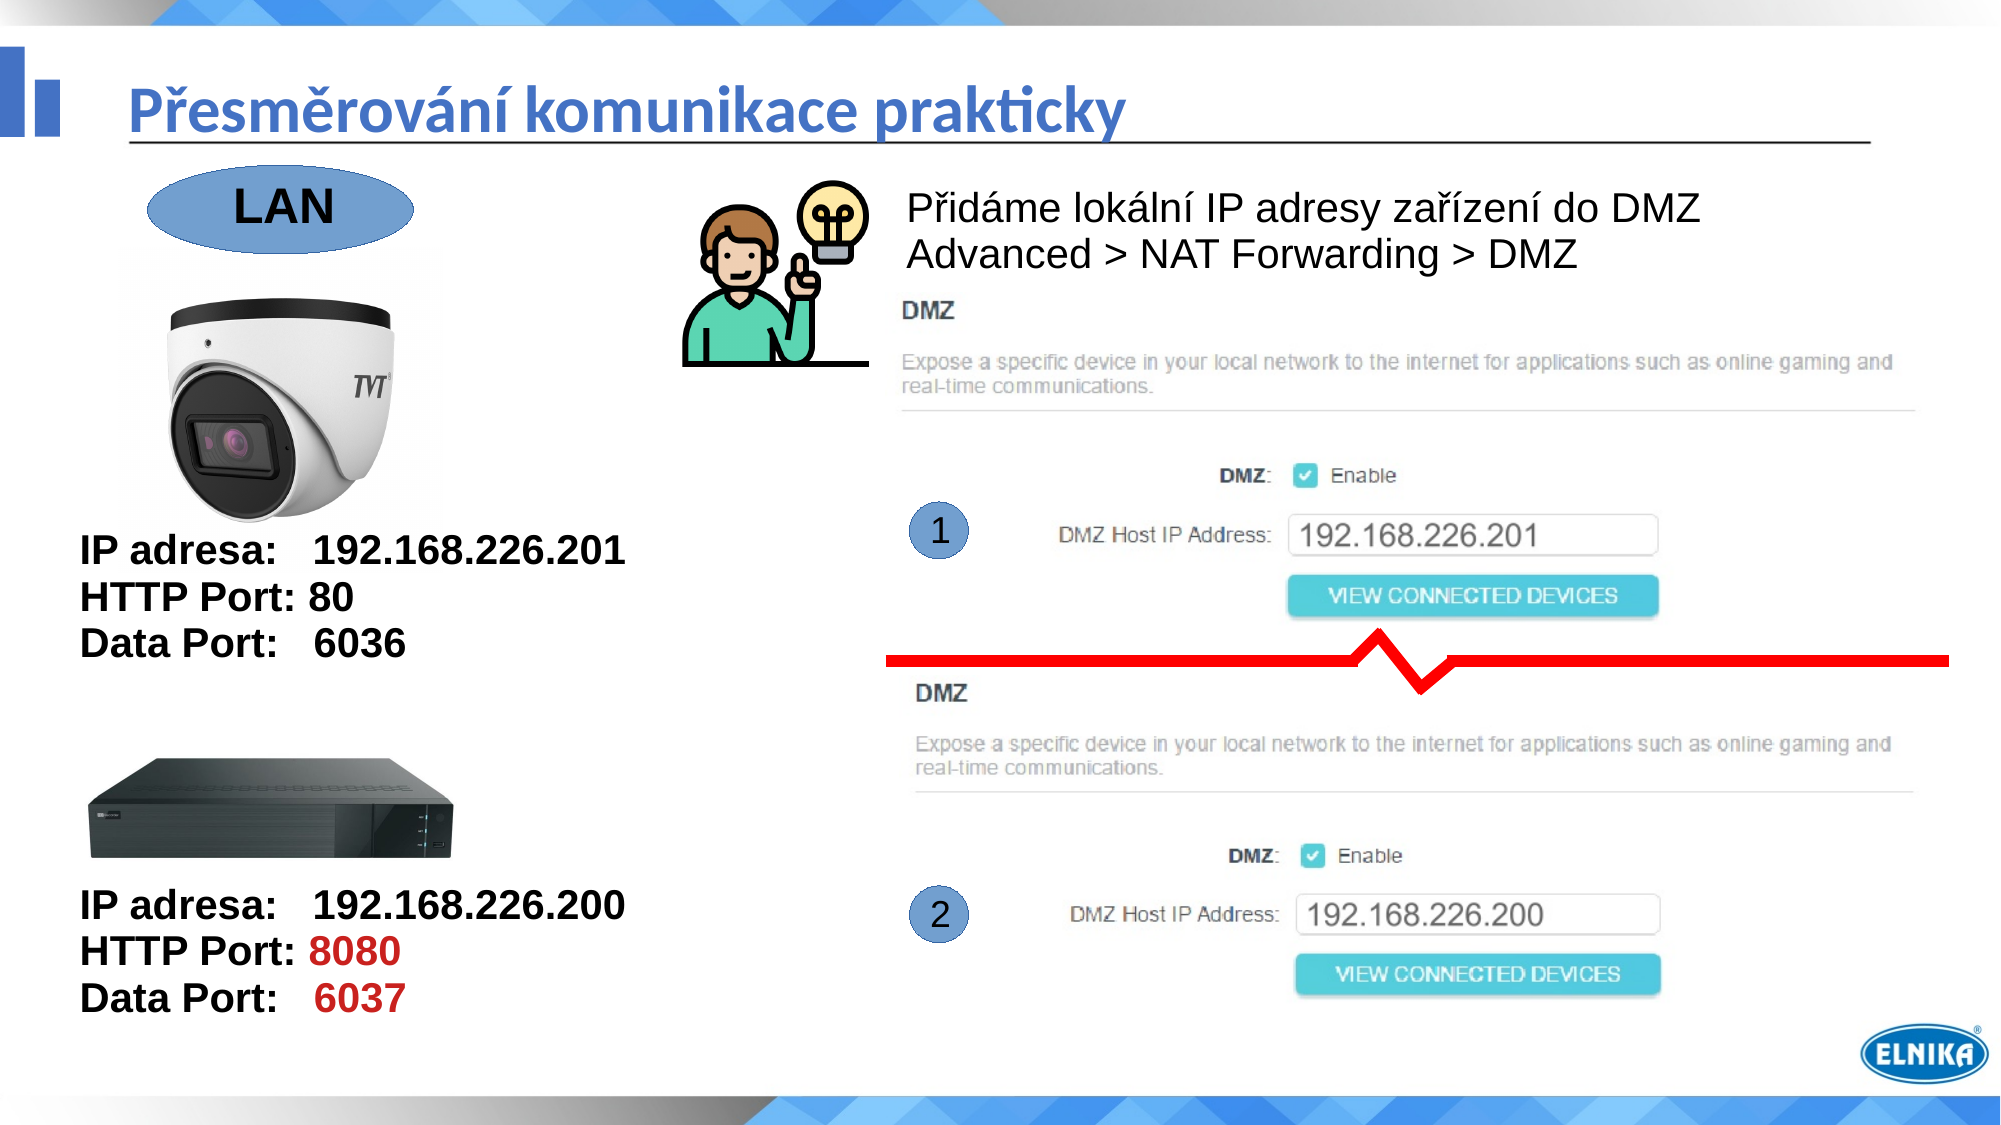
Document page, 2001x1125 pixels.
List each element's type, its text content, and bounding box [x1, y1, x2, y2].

text_box Přidáme lokální IP adresy zařízení do DMZ Advanced > NAT Forwarding > DMZ [885, 171, 1920, 292]
text_box [909, 897, 915, 931]
text_box 2 [915, 885, 1004, 943]
text_box 1 [915, 501, 1004, 559]
text_box [378, 179, 414, 240]
picture [0, 0, 2001, 1125]
text_box [909, 513, 915, 548]
text_box LAN [218, 171, 378, 298]
text_box IP adresa: 192.168.226.201 HTTP Port: 80 Data Port: 6036 [64, 519, 656, 721]
text_box IP adresa: 192.168.226.200 HTTP Port: 8080 Data Port: 6037 [64, 873, 656, 1076]
text_box Přesměrování komunikace prakticky [78, 58, 1211, 154]
text_box [147, 165, 346, 249]
